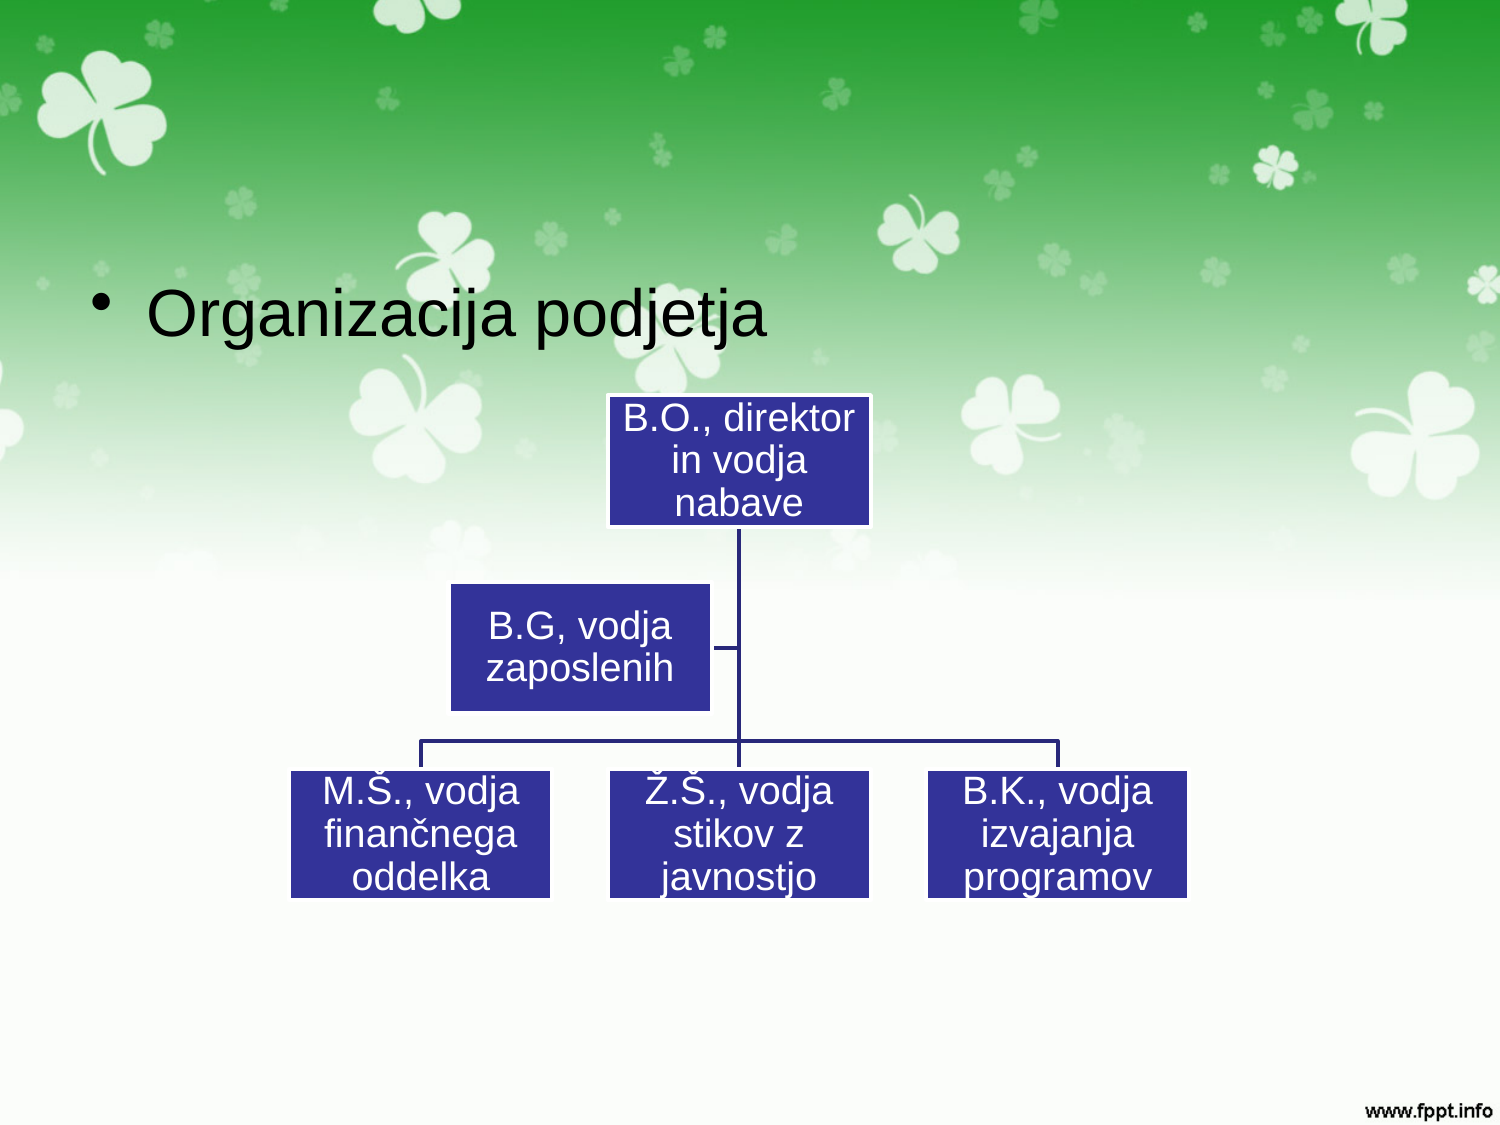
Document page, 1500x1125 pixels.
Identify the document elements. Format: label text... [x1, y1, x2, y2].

text_box B.O., direktor in vodja nabave [607, 395, 871, 527]
text_box Ž.Š., vodja stikov z javnostjo [607, 768, 871, 901]
list Organizacija podjetja [75, 262, 1425, 1005]
text_box M.Š., vodja finančnega oddelka [289, 768, 553, 901]
text_box B.K., vodja izvajanja programov [926, 768, 1190, 901]
picture [0, 0, 1500, 1125]
text_box B.G, vodja zaposlenih [448, 581, 712, 714]
